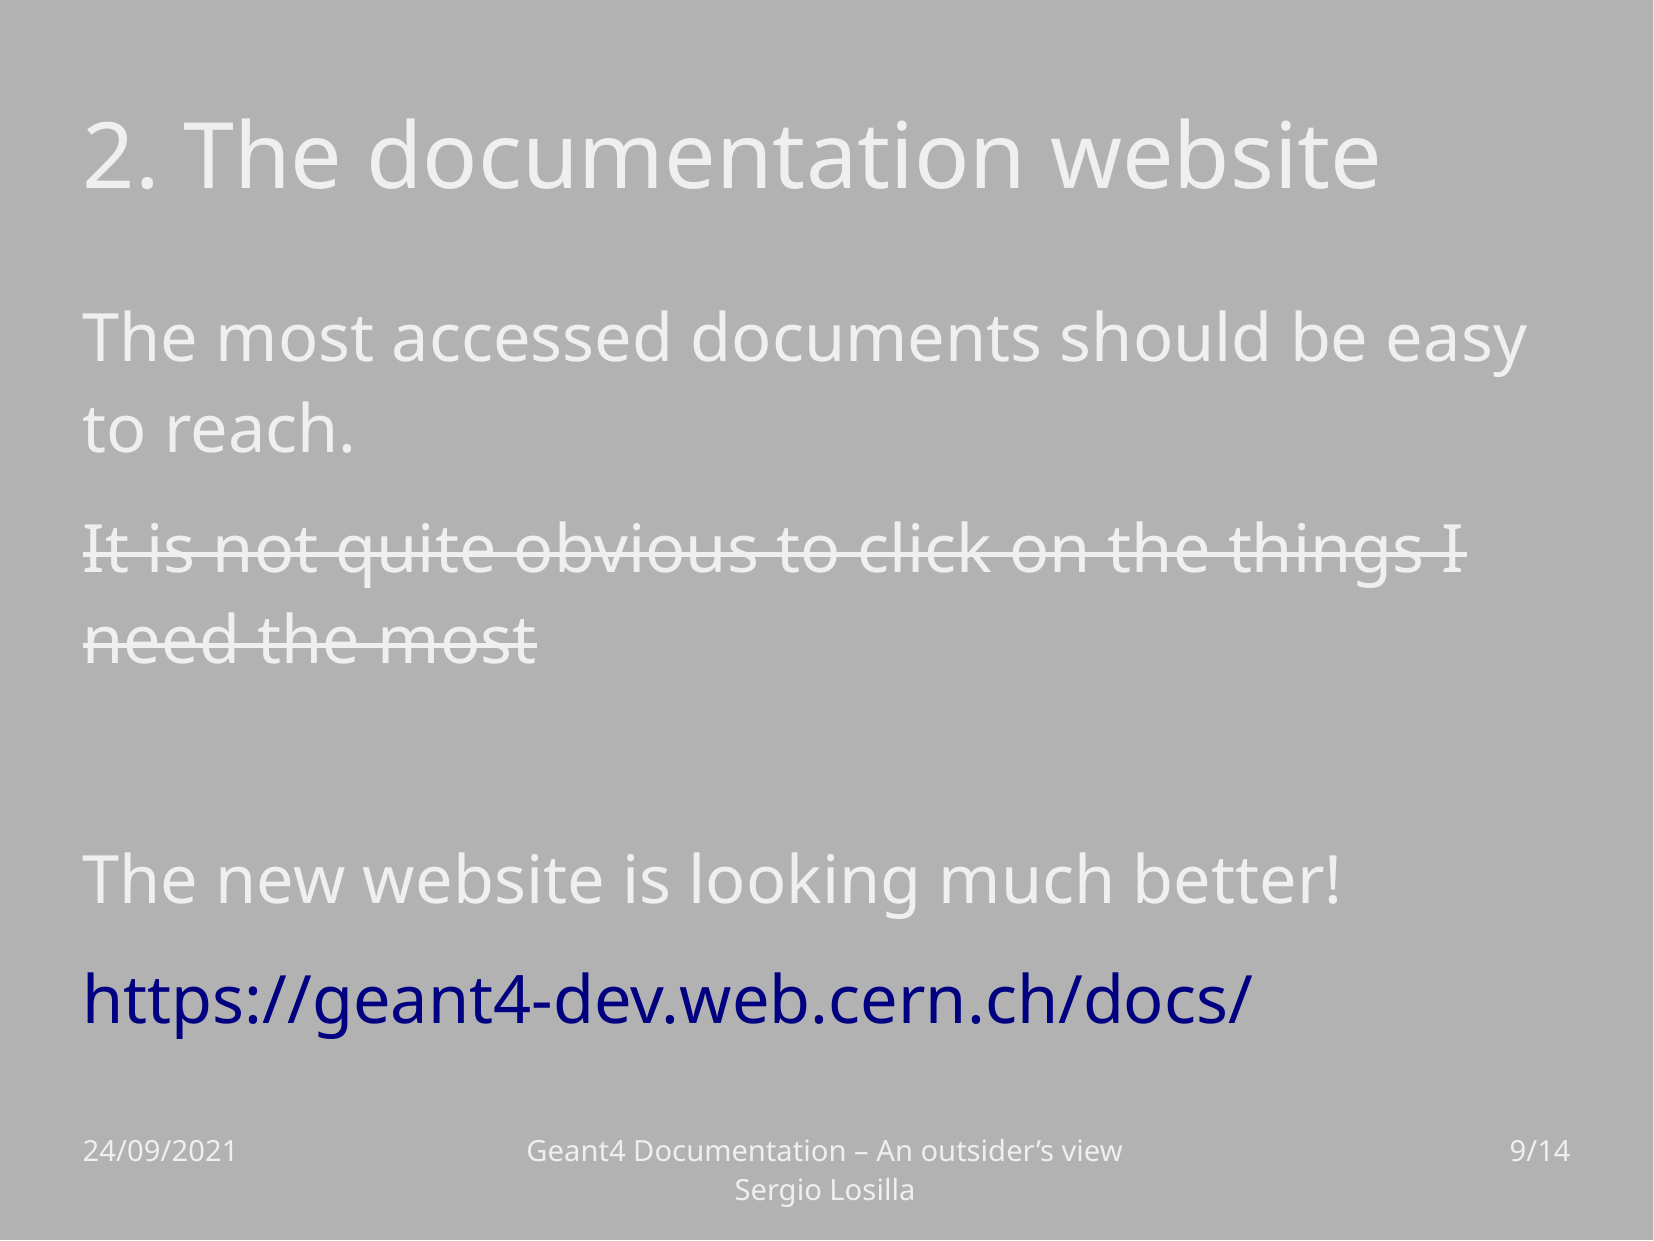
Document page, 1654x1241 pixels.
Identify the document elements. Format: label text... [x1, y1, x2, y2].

title 2. The documentation website [82, 49, 1571, 257]
list The most accessed documents should be easy to reach. It is not quite obvious to click on the things I need the most The new website is looking much better! https://geant4-dev.web.cern.ch/docs/ [82, 290, 1571, 1010]
